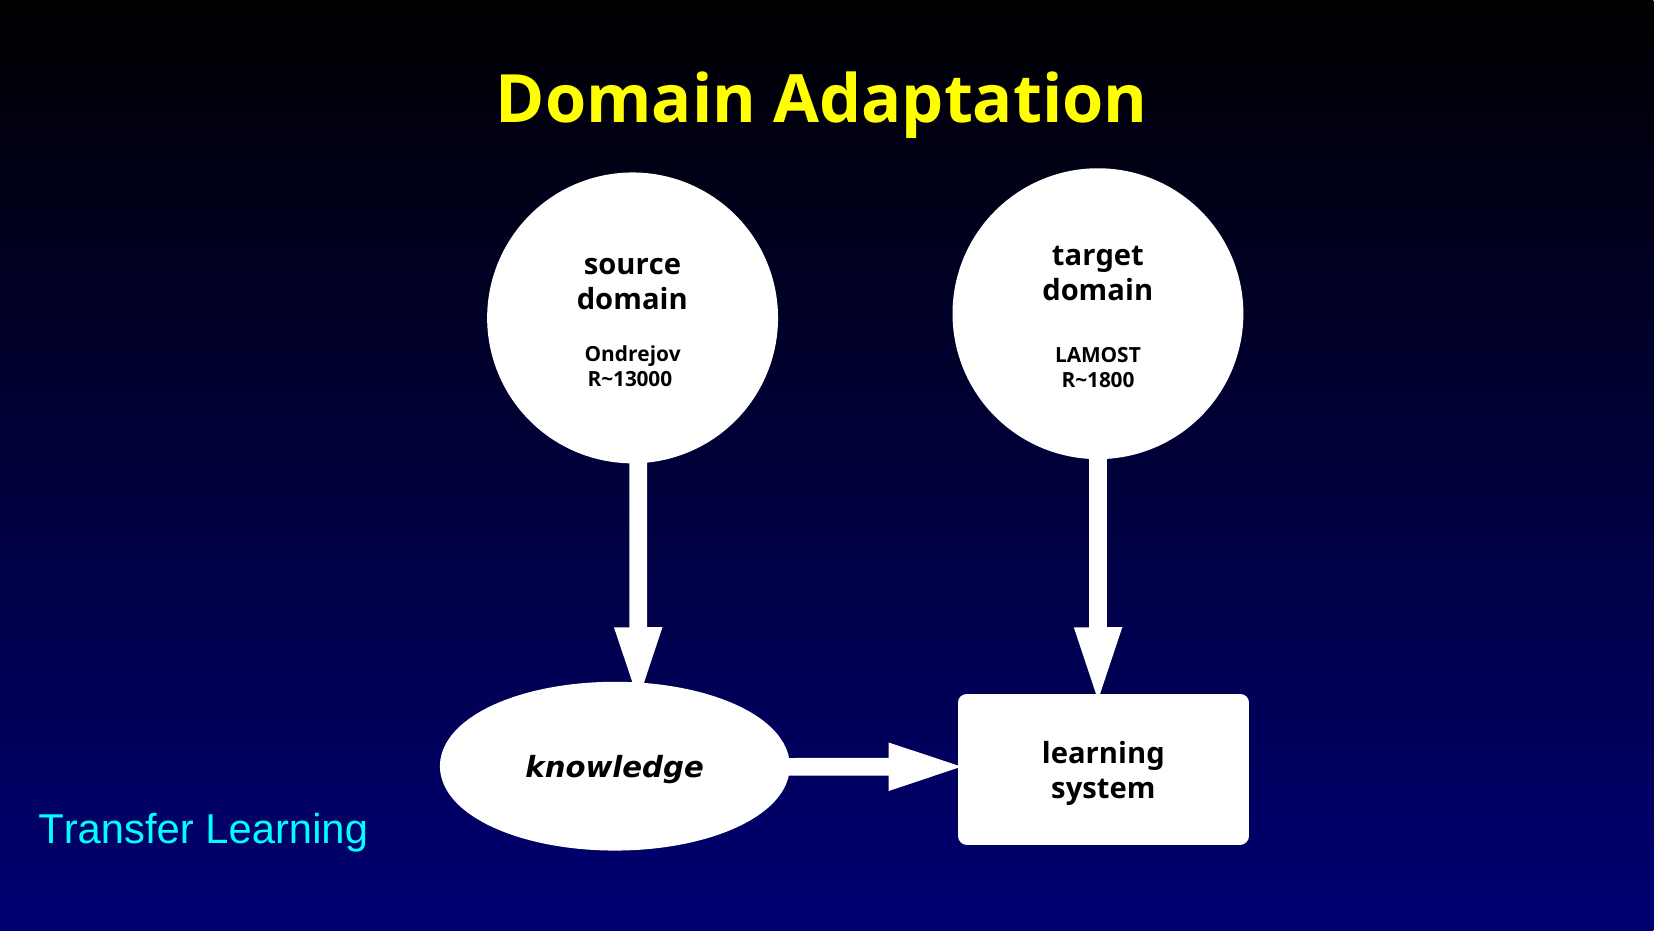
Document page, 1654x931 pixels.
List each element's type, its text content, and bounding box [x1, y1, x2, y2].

text_box target domain LAMOST R~1800 [961, 177, 1235, 451]
title Domain Adaptation [124, 15, 1571, 178]
text_box source domain Ondrejov R~13000 [496, 181, 770, 455]
text_box Transfer Learning [23, 798, 402, 898]
text_box learning system [966, 702, 1241, 836]
list [59, 206, 1561, 931]
text_box knowledge [448, 690, 781, 842]
